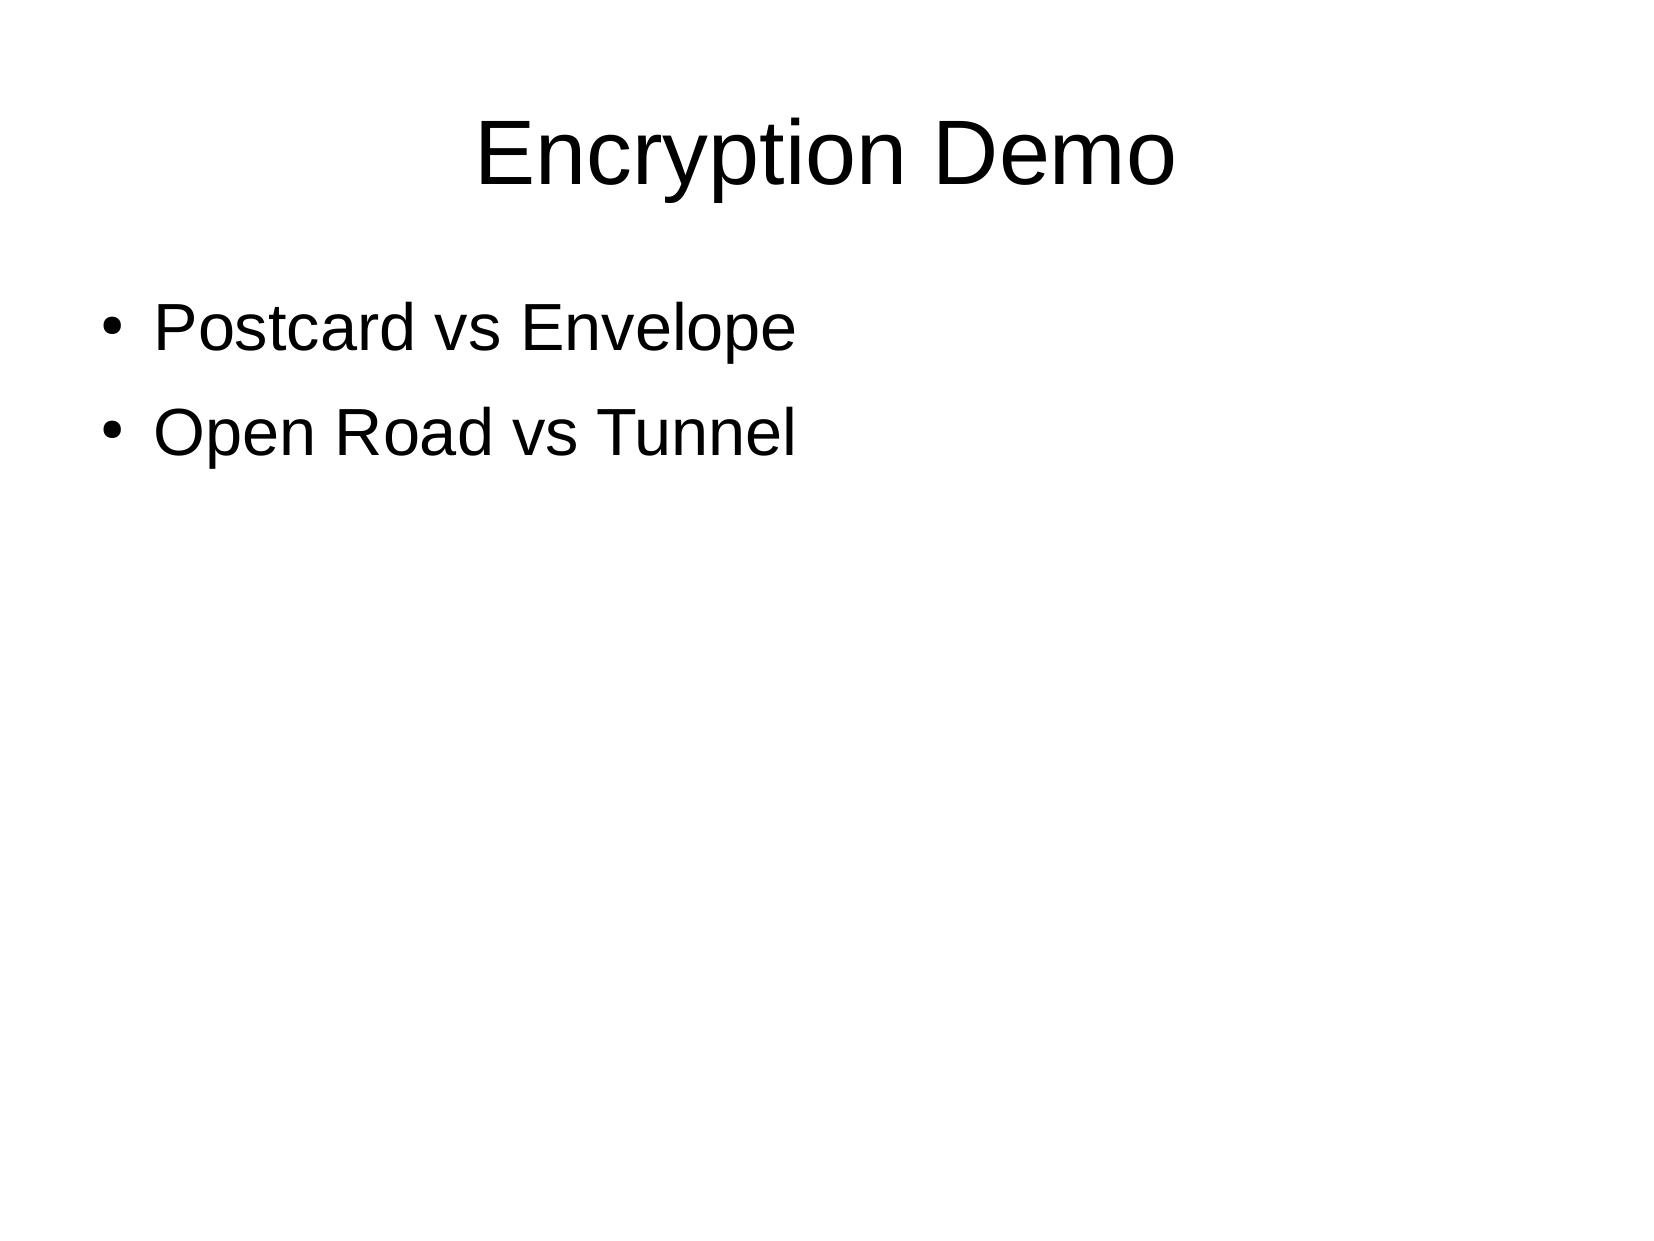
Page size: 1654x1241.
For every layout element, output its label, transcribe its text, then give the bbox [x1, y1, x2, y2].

list Postcard vs Envelope Open Road vs Tunnel [82, 290, 1538, 1010]
title Encryption Demo [82, 49, 1571, 257]
